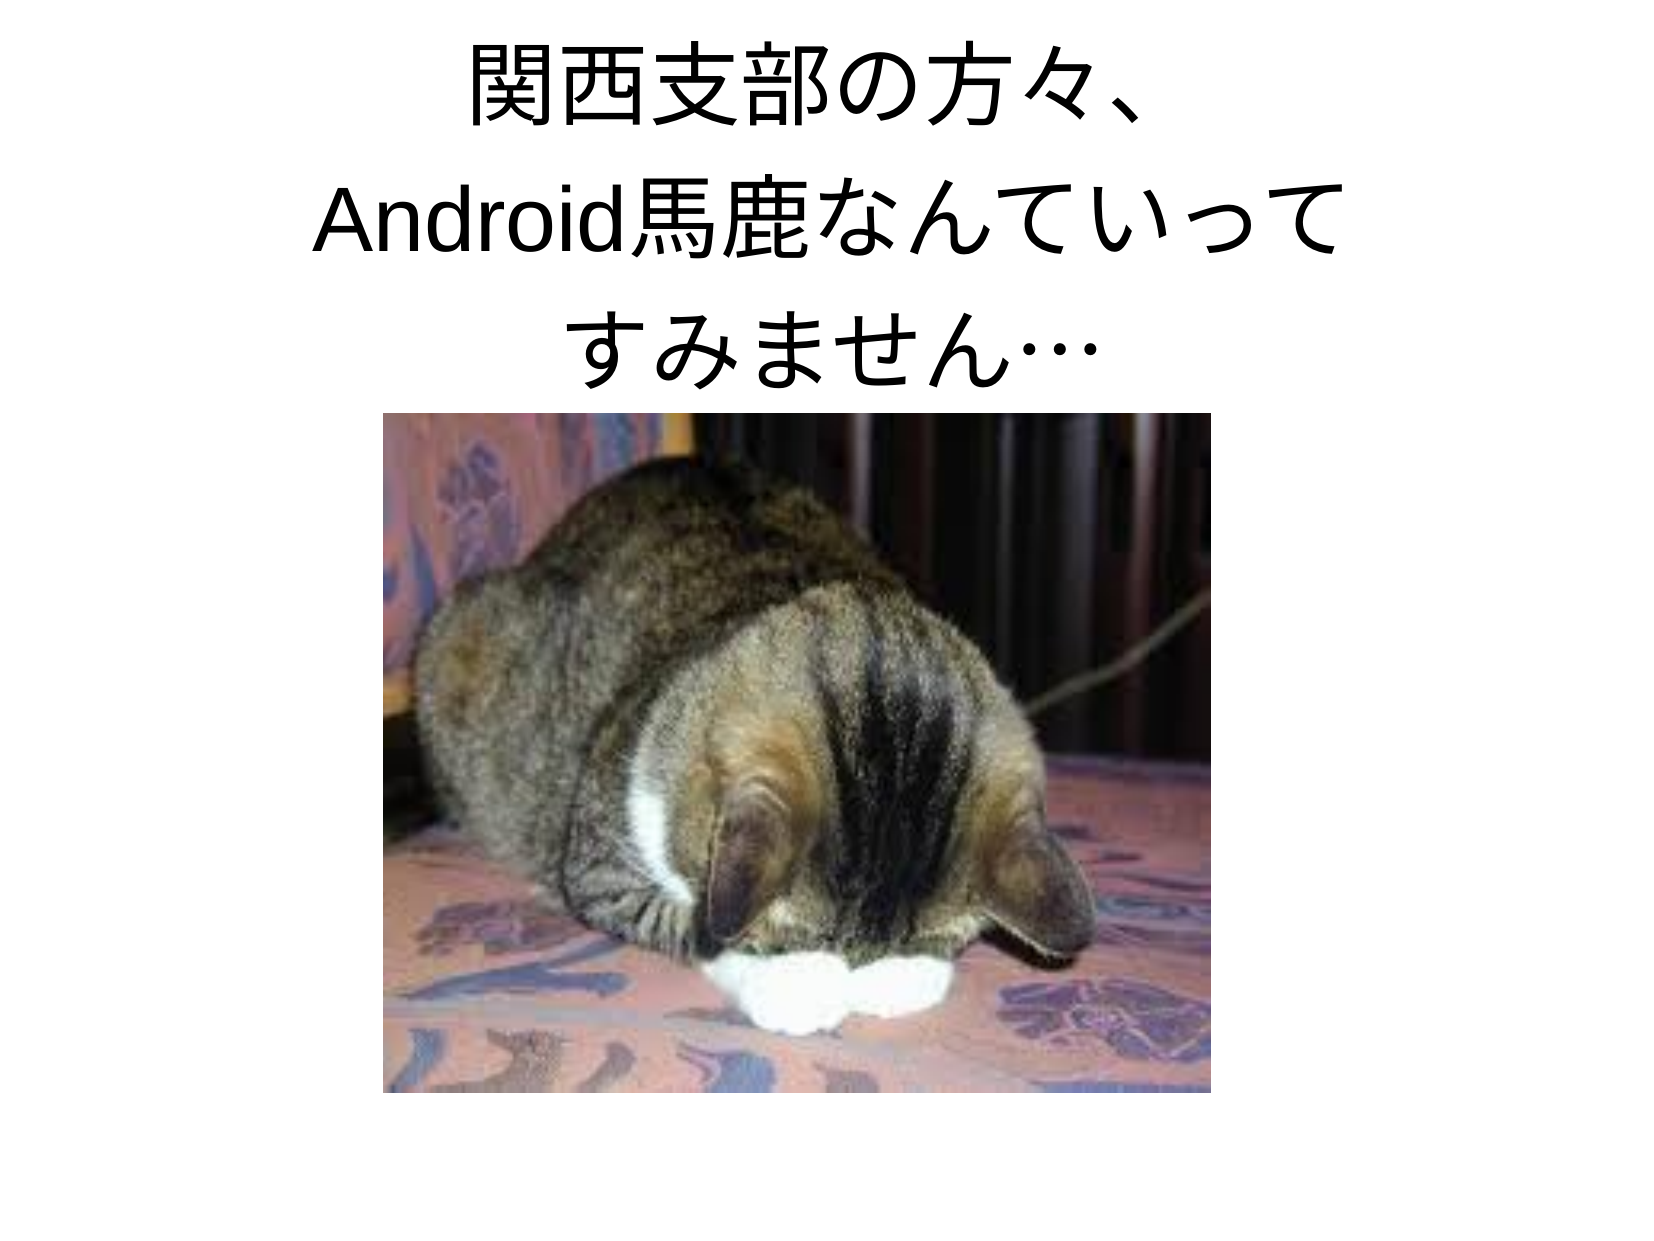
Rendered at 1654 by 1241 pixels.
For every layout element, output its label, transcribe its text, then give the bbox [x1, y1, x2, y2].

picture [383, 413, 1211, 1093]
title 関西支部の方々、 Android馬鹿なんていって すみません… [88, 68, 1577, 355]
